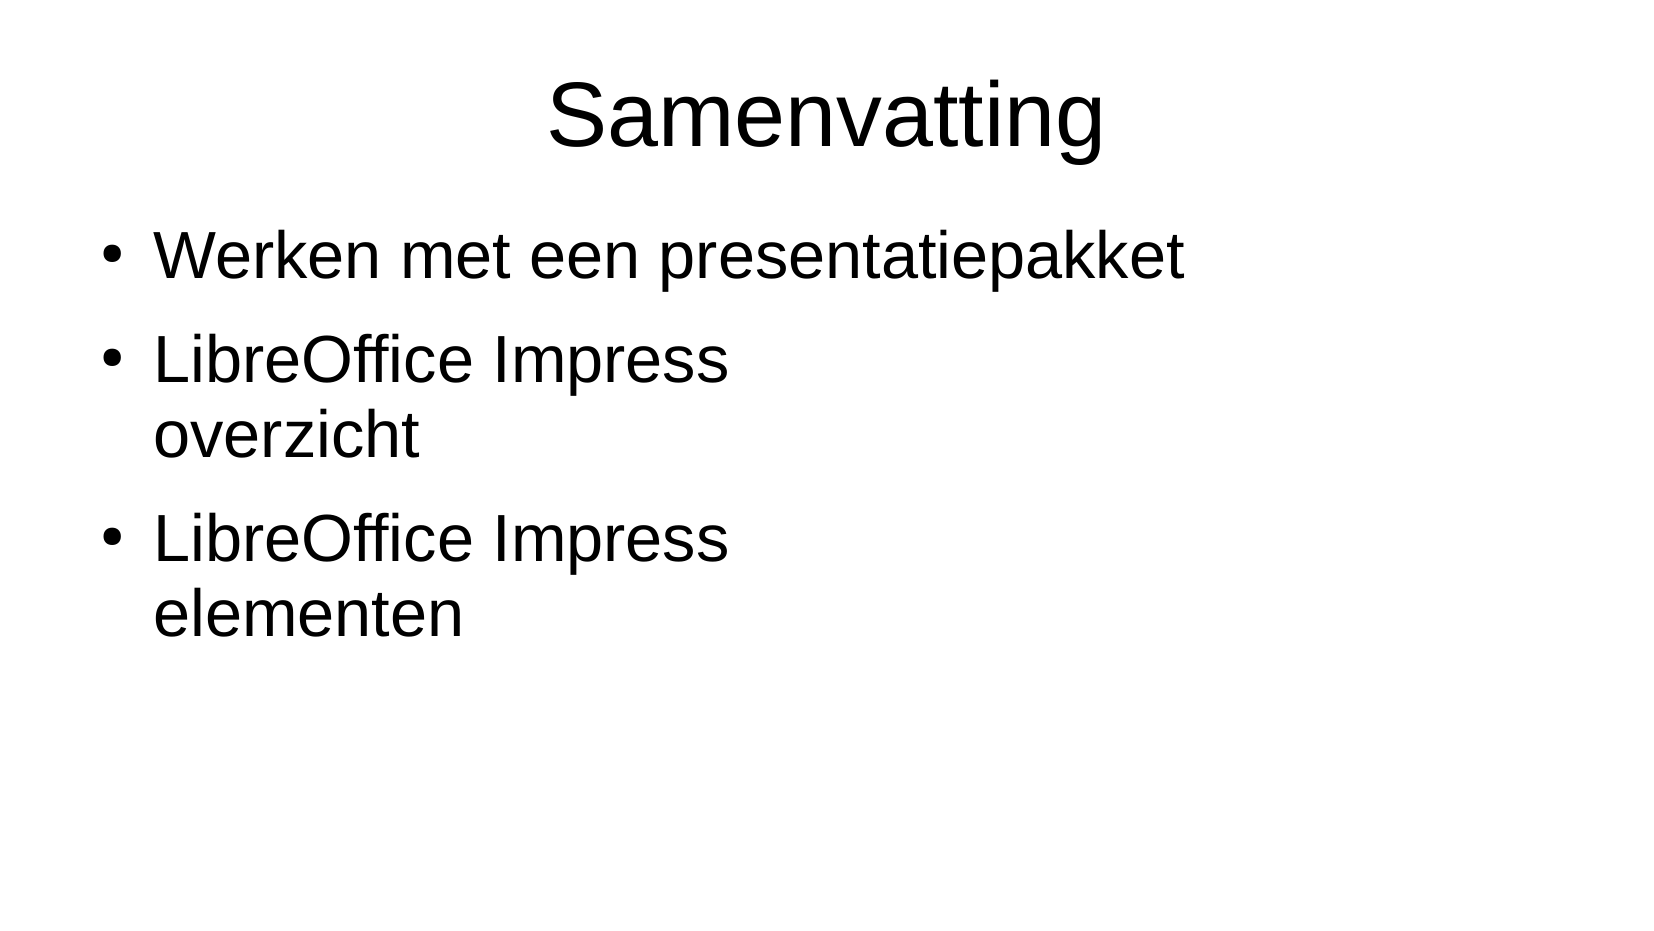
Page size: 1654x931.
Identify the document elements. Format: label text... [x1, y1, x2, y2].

title Samenvatting [82, 37, 1571, 193]
list Werken met een presentatiepakket LibreOffice Impress overzicht LibreOffice Impress elementen [82, 217, 1571, 758]
